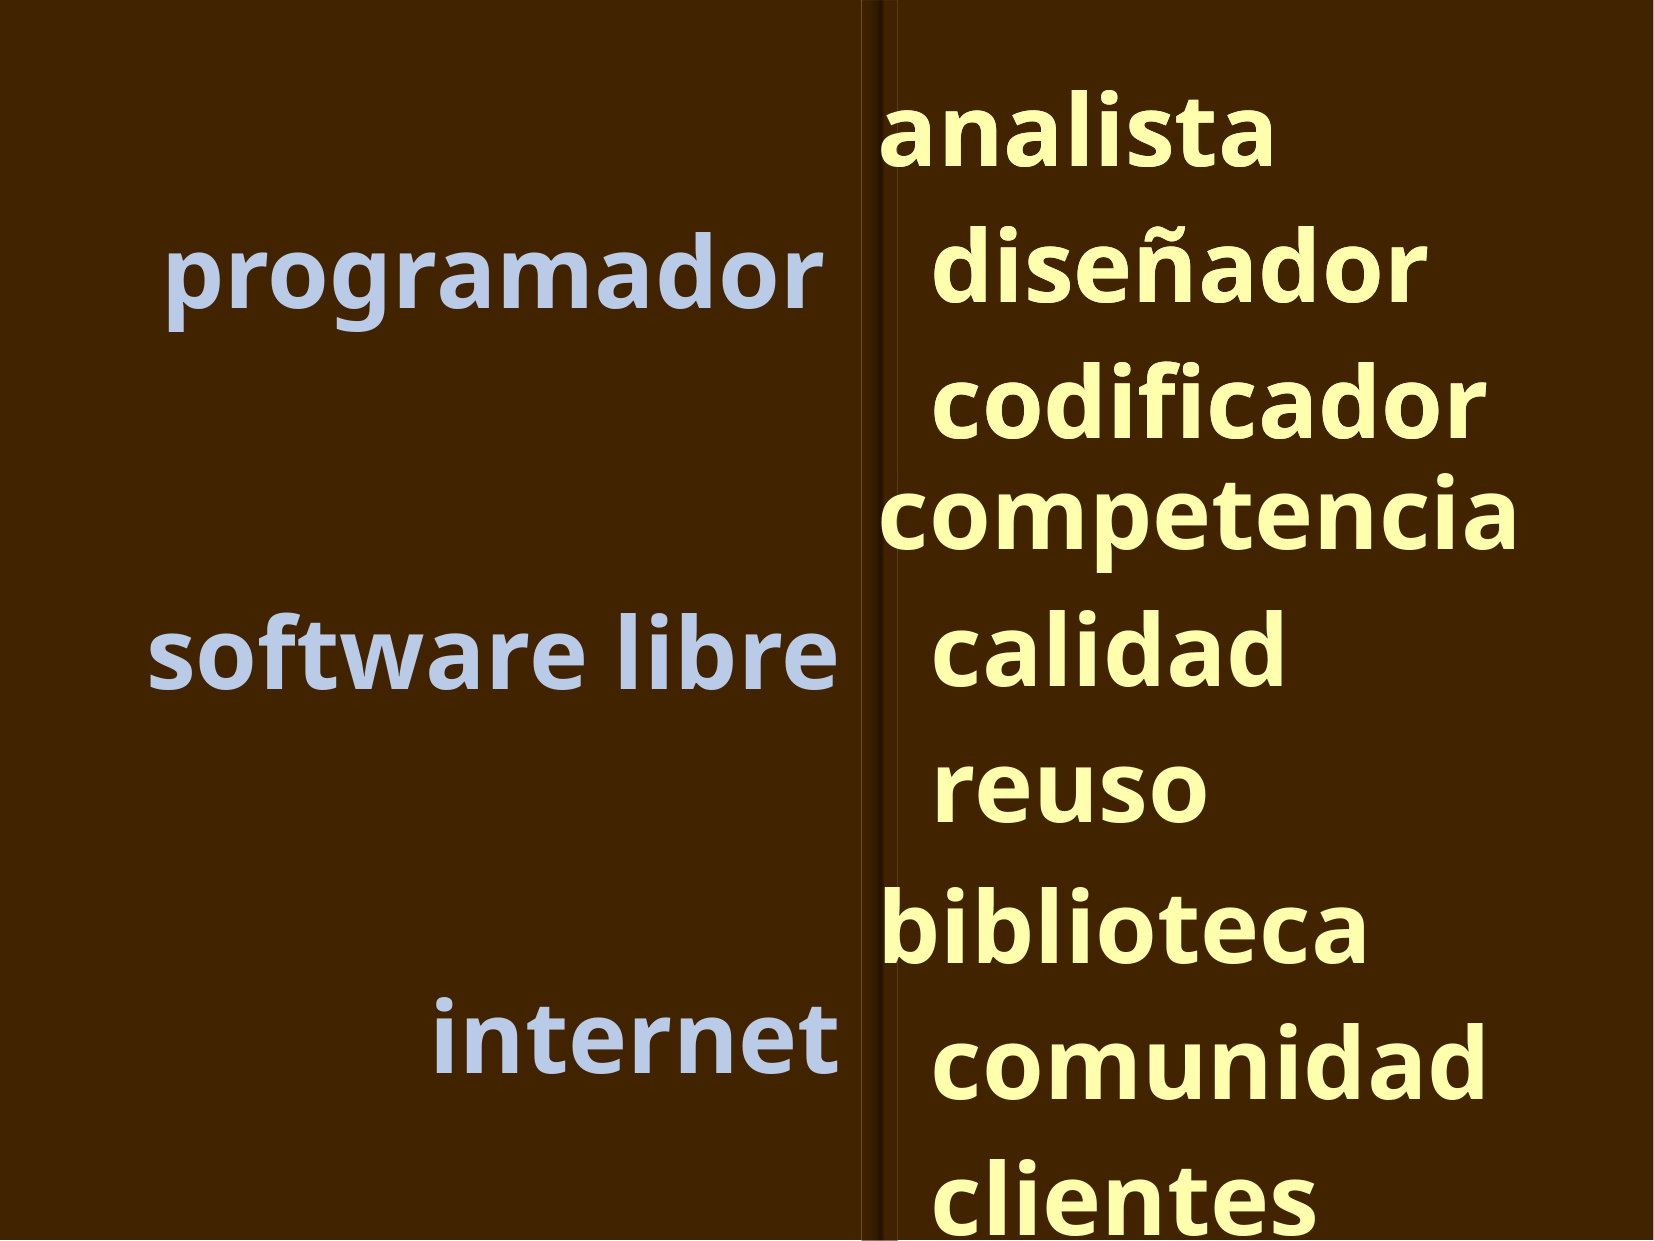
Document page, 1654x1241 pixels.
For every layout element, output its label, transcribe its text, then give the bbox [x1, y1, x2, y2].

list programador [47, 201, 827, 355]
text_box internet [118, 944, 857, 1093]
picture [861, 0, 898, 1241]
text_box software libre [118, 561, 857, 709]
list biblioteca comunidad clientes [877, 856, 1654, 1241]
list competencia calidad reuso [877, 442, 1654, 803]
list analista diseñador codificador [877, 59, 1654, 420]
